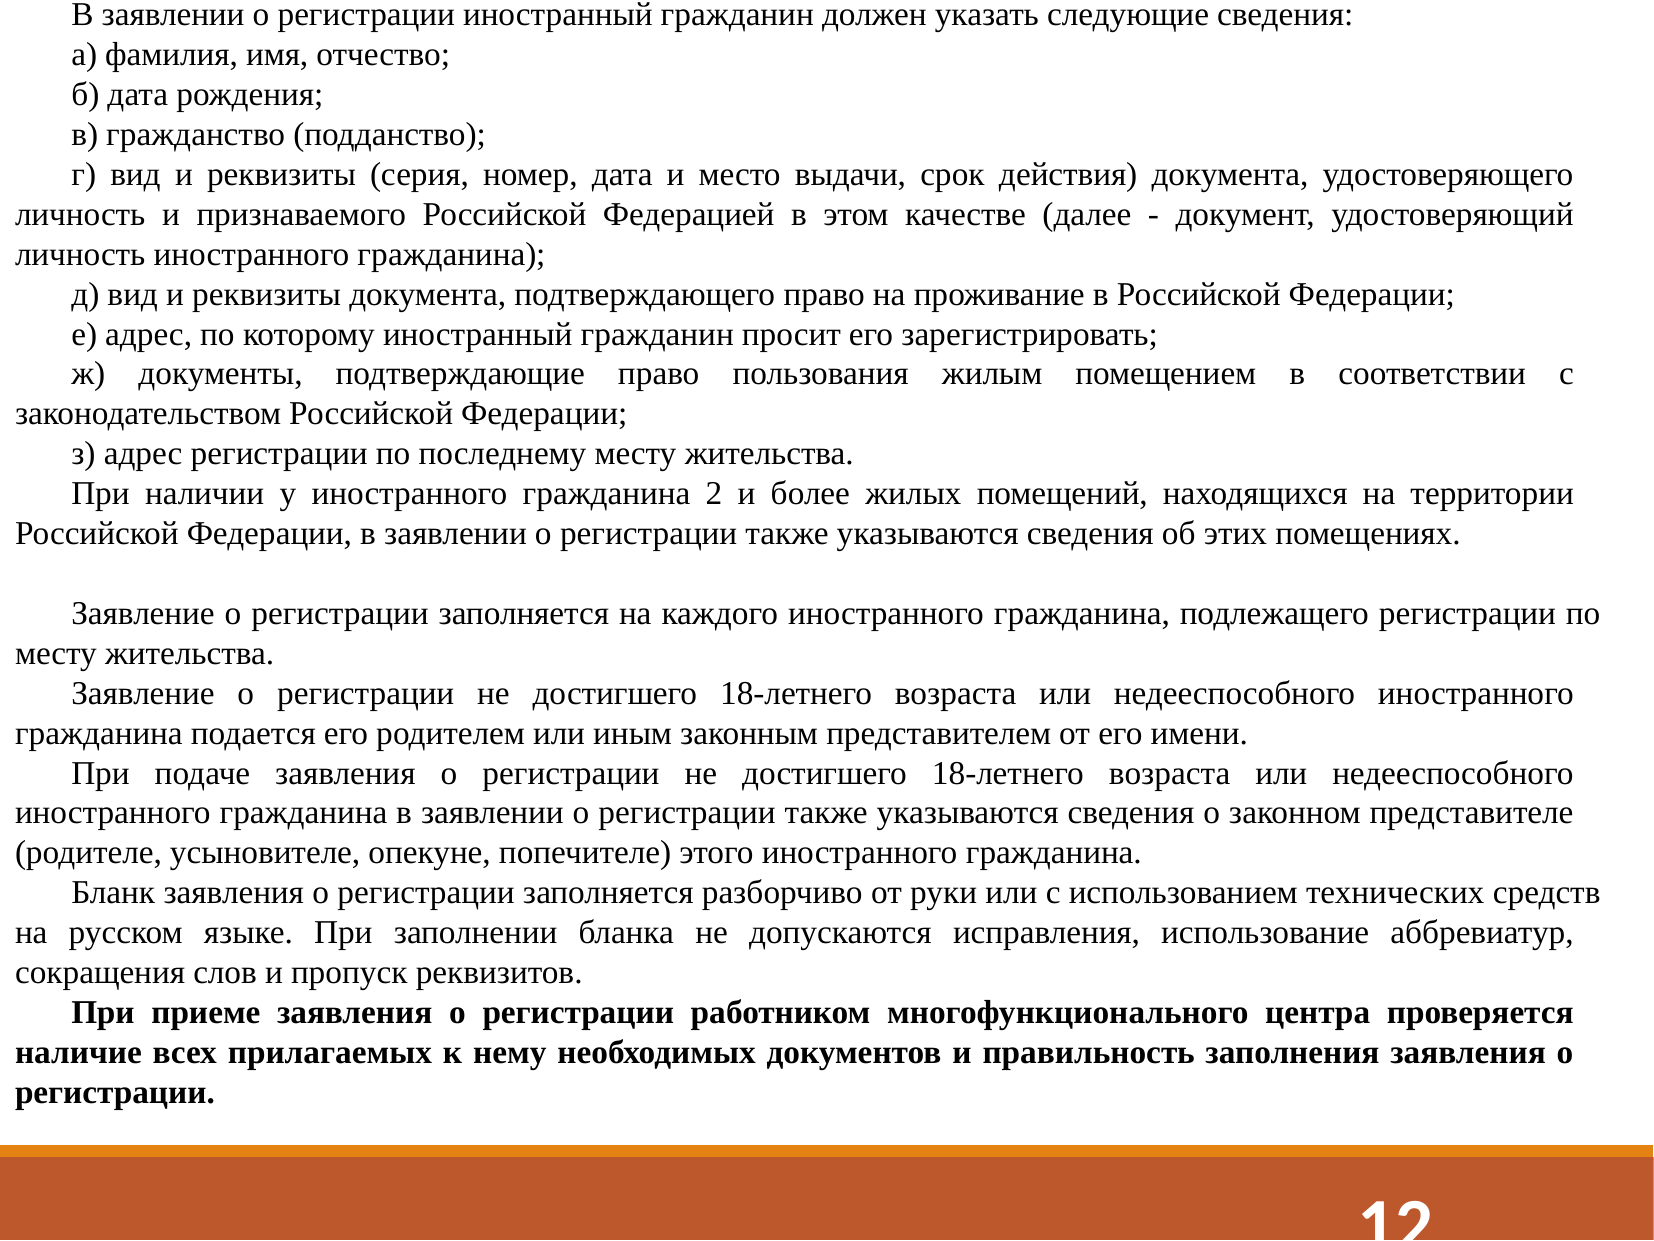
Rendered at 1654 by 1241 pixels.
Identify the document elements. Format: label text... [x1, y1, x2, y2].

text_box [1342, 1168, 1521, 1235]
text_box В заявлении о регистрации иностранный гражданин должен указать следующие сведения: а) фамилия, имя, отчество; б) дата рождения; в) гражданство (подданство); г) вид и реквизиты (серия, номер, дата и место выдачи, срок действия) документа, удостоверяющего личность и признаваемого Российской Федерацией в этом качестве (далее - документ, удостоверяющий личность иностранного гражданина); д) вид и реквизиты документа, подтверждающего право на проживание в Российской Федерации; е) адрес, по которому иностранный гражданин просит его зарегистрировать; ж) документы, подтверждающие право пользования жилым помещением в соответствии с законодательством Российской Федерации; з) адрес регистрации по последнему месту жительства. При наличии у иностранного гражданина 2 и более жилых помещений, находящихся на территории Российской Федерации, в заявлении о регистрации также указываются сведения об этих помещениях. Заявление о регистрации заполняется на каждого иностранного гражданина, подлежащего регистрации по месту жительства. Заявление о регистрации не достигшего 18-летнего возраста или недееспособного иностранного гражданина подается его родителем или иным законным представителем от его имени. При подаче заявления о регистрации не достигшего 18-летнего возраста или недееспособного иностранного гражданина в заявлении о регистрации также указываются сведения о законном представителе (родителе, усыновителе, опекуне, попечителе) этого иностранного гражданина. Бланк заявления о регистрации заполняется разборчиво от руки или с использованием технических средств на русском языке. При заполнении бланка не допускаются исправления, использование аббревиатур, сокращения слов и пропуск реквизитов. При приеме заявления о регистрации работником многофункционального центра проверяется наличие всех прилагаемых к нему необходимых документов и правильность заполнения заявления о регистрации. [0, 0, 1618, 1118]
